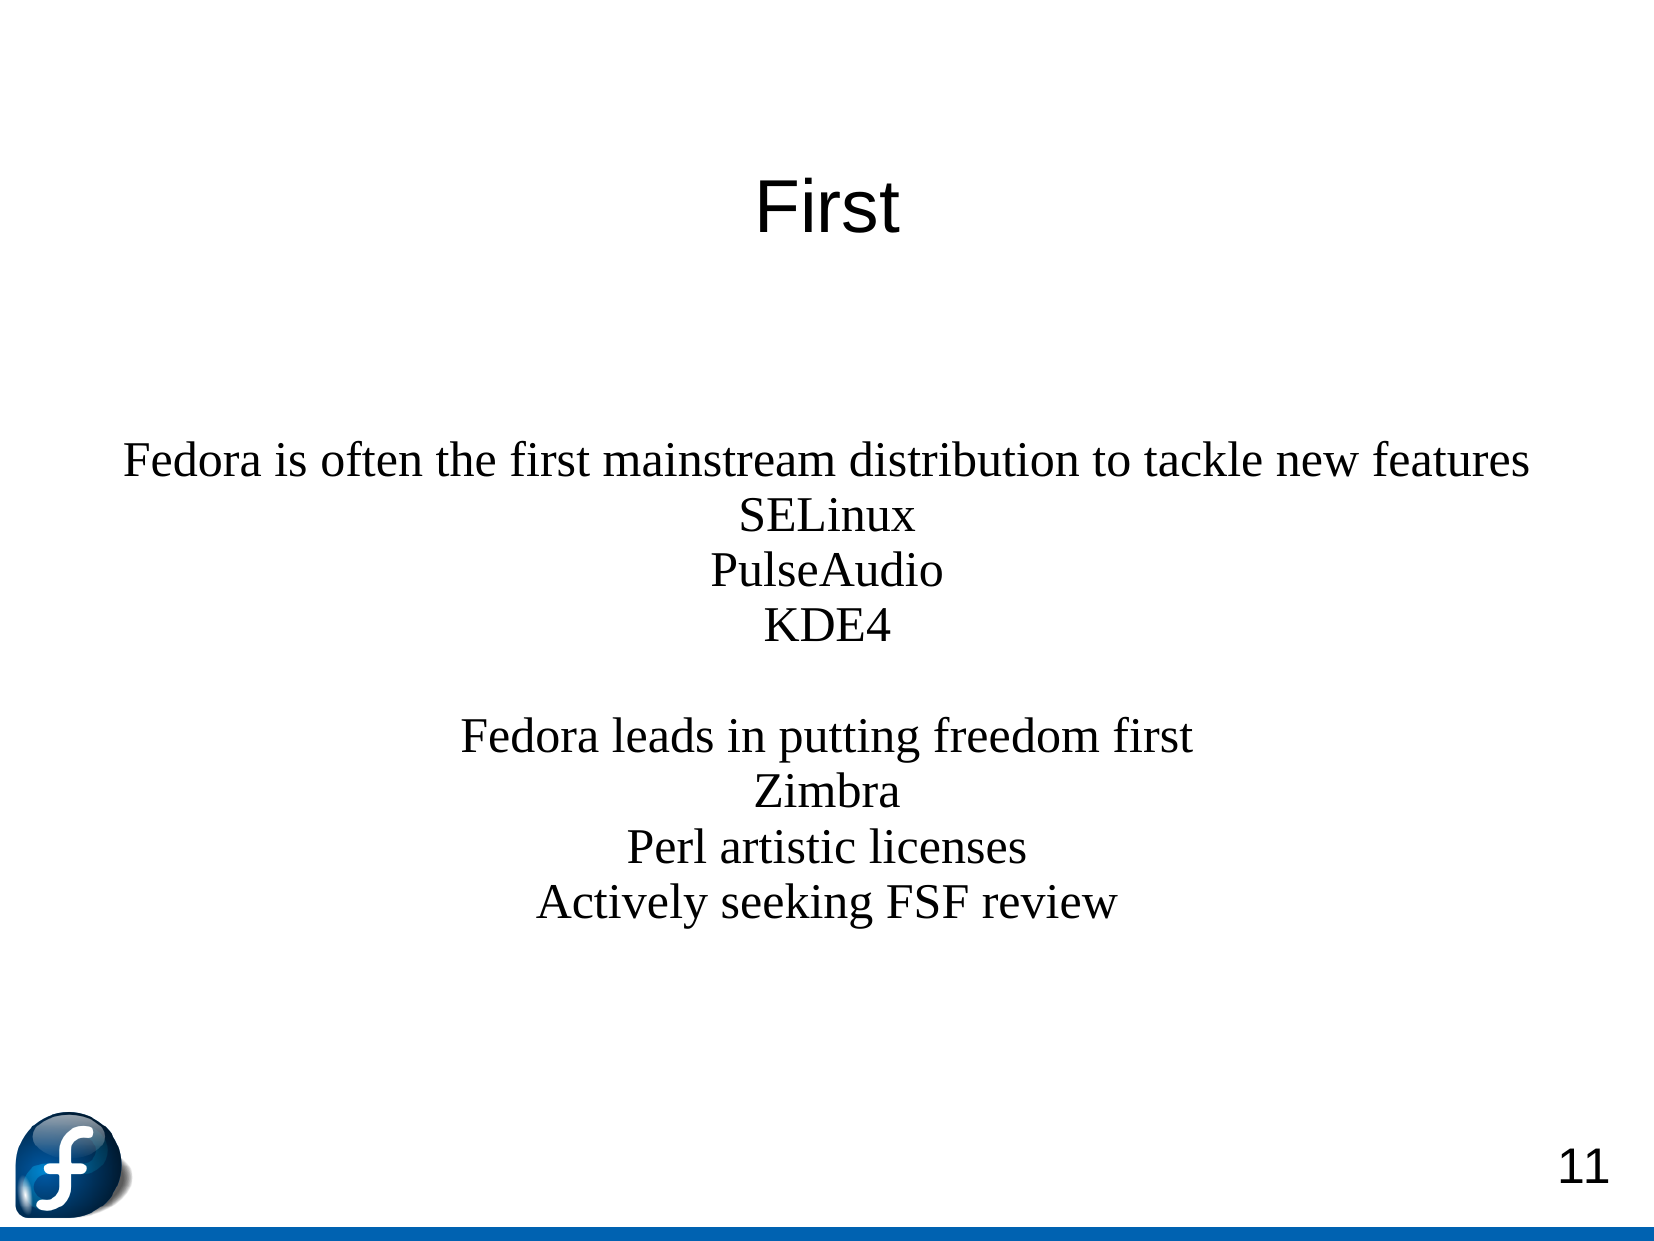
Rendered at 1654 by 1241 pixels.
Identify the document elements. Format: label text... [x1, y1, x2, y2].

picture [11, 1105, 133, 1227]
subtitle Fedora is often the first mainstream distribution to tackle new features SELinux PulseAudio KDE4 Fedora leads in putting freedom first Zimbra Perl artistic licenses Actively seeking FSF review [121, 344, 1533, 1127]
text_box <number> [1384, 1137, 1613, 1201]
title First [121, 102, 1533, 311]
